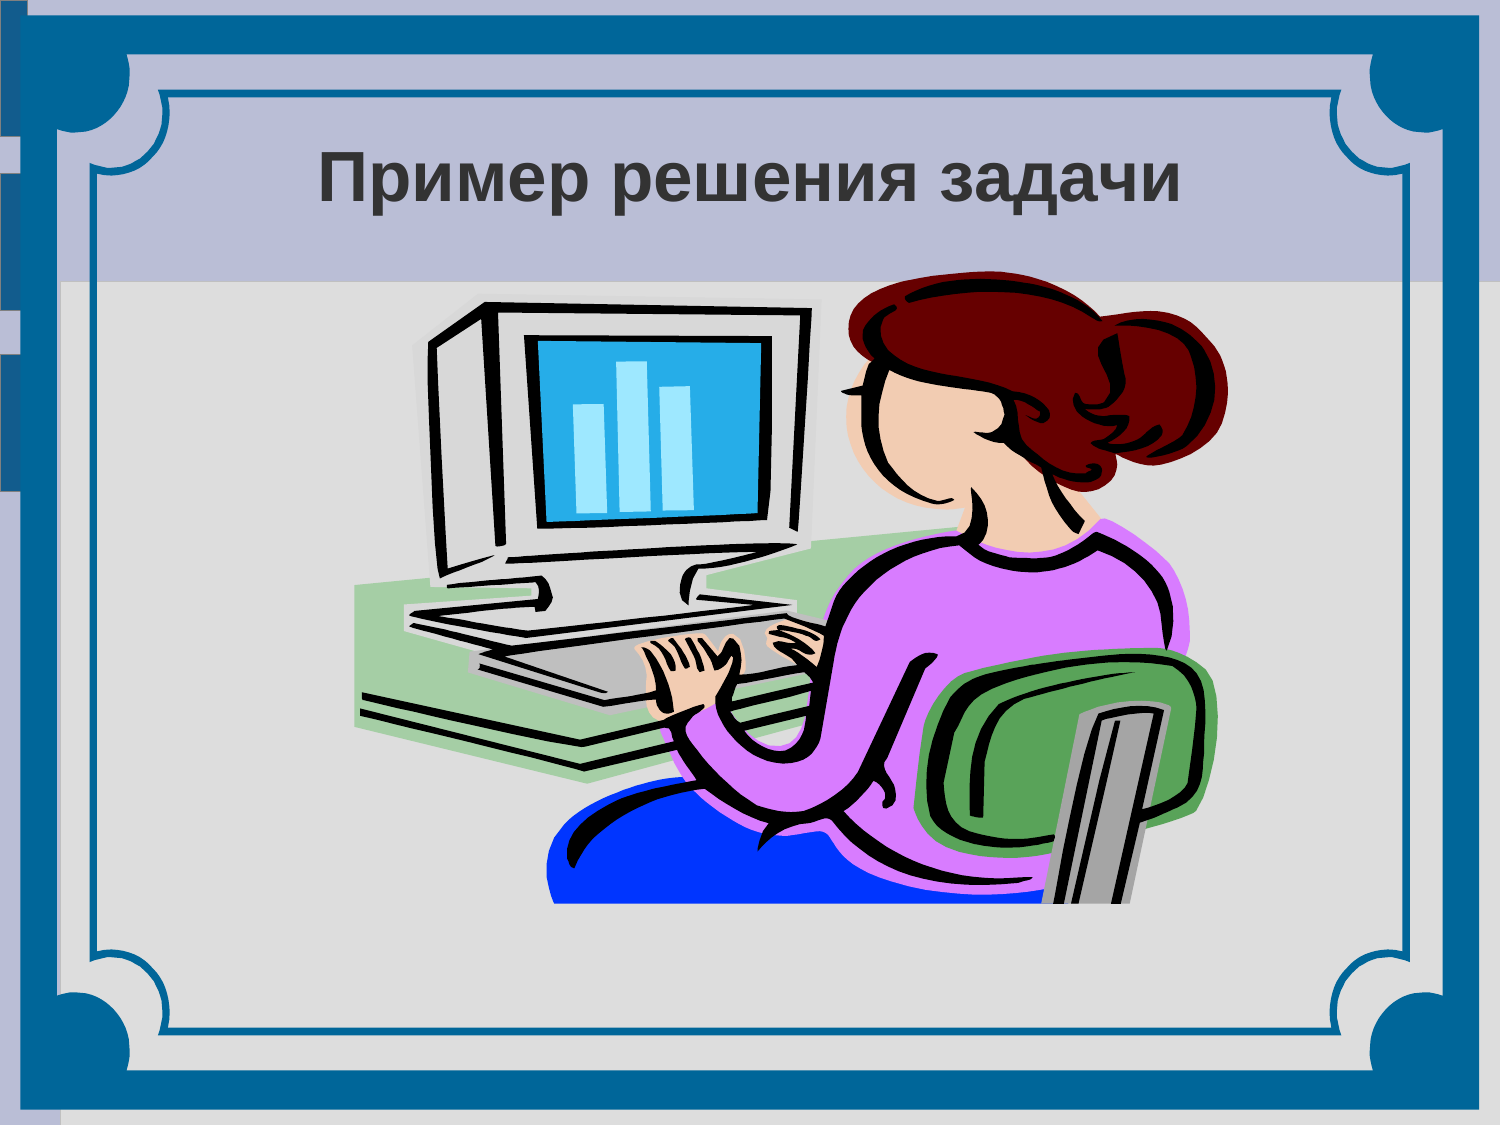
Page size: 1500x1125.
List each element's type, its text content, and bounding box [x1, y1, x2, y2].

title Пример решения задачи [110, 82, 1392, 271]
text_box [20, 15, 1480, 1110]
picture [354, 271, 1229, 910]
